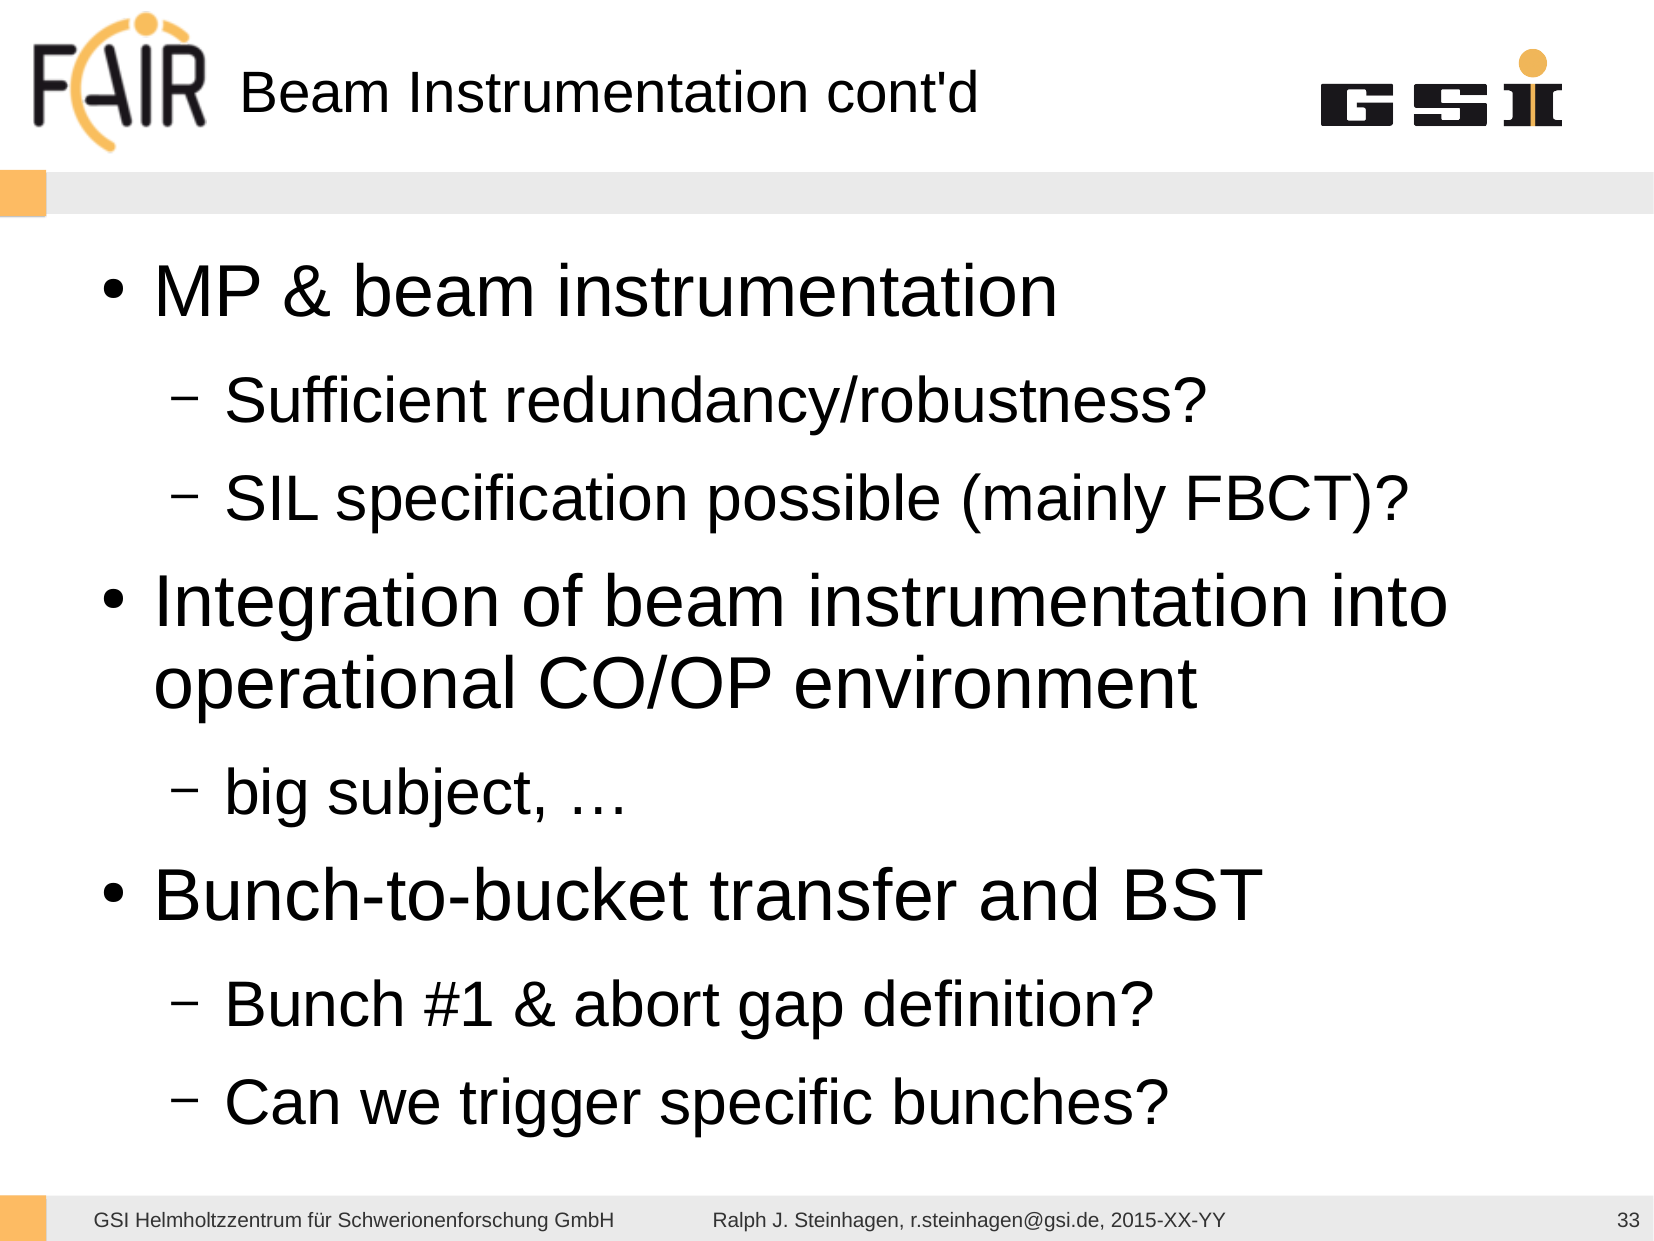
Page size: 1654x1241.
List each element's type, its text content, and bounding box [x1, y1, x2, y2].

picture [1319, 46, 1564, 129]
list MP & beam instrumentation Sufficient redundancy/robustness? SIL specification possible (mainly FBCT)? Integration of beam instrumentation into operational CO/OP environment big subject, … Bunch-to-bucket transfer and BST Bunch #1 & abort gap definition? Can we trigger specific bunches? [82, 249, 1571, 1158]
picture [33, 10, 207, 155]
title Beam Instrumentation cont'd [239, 23, 1301, 162]
